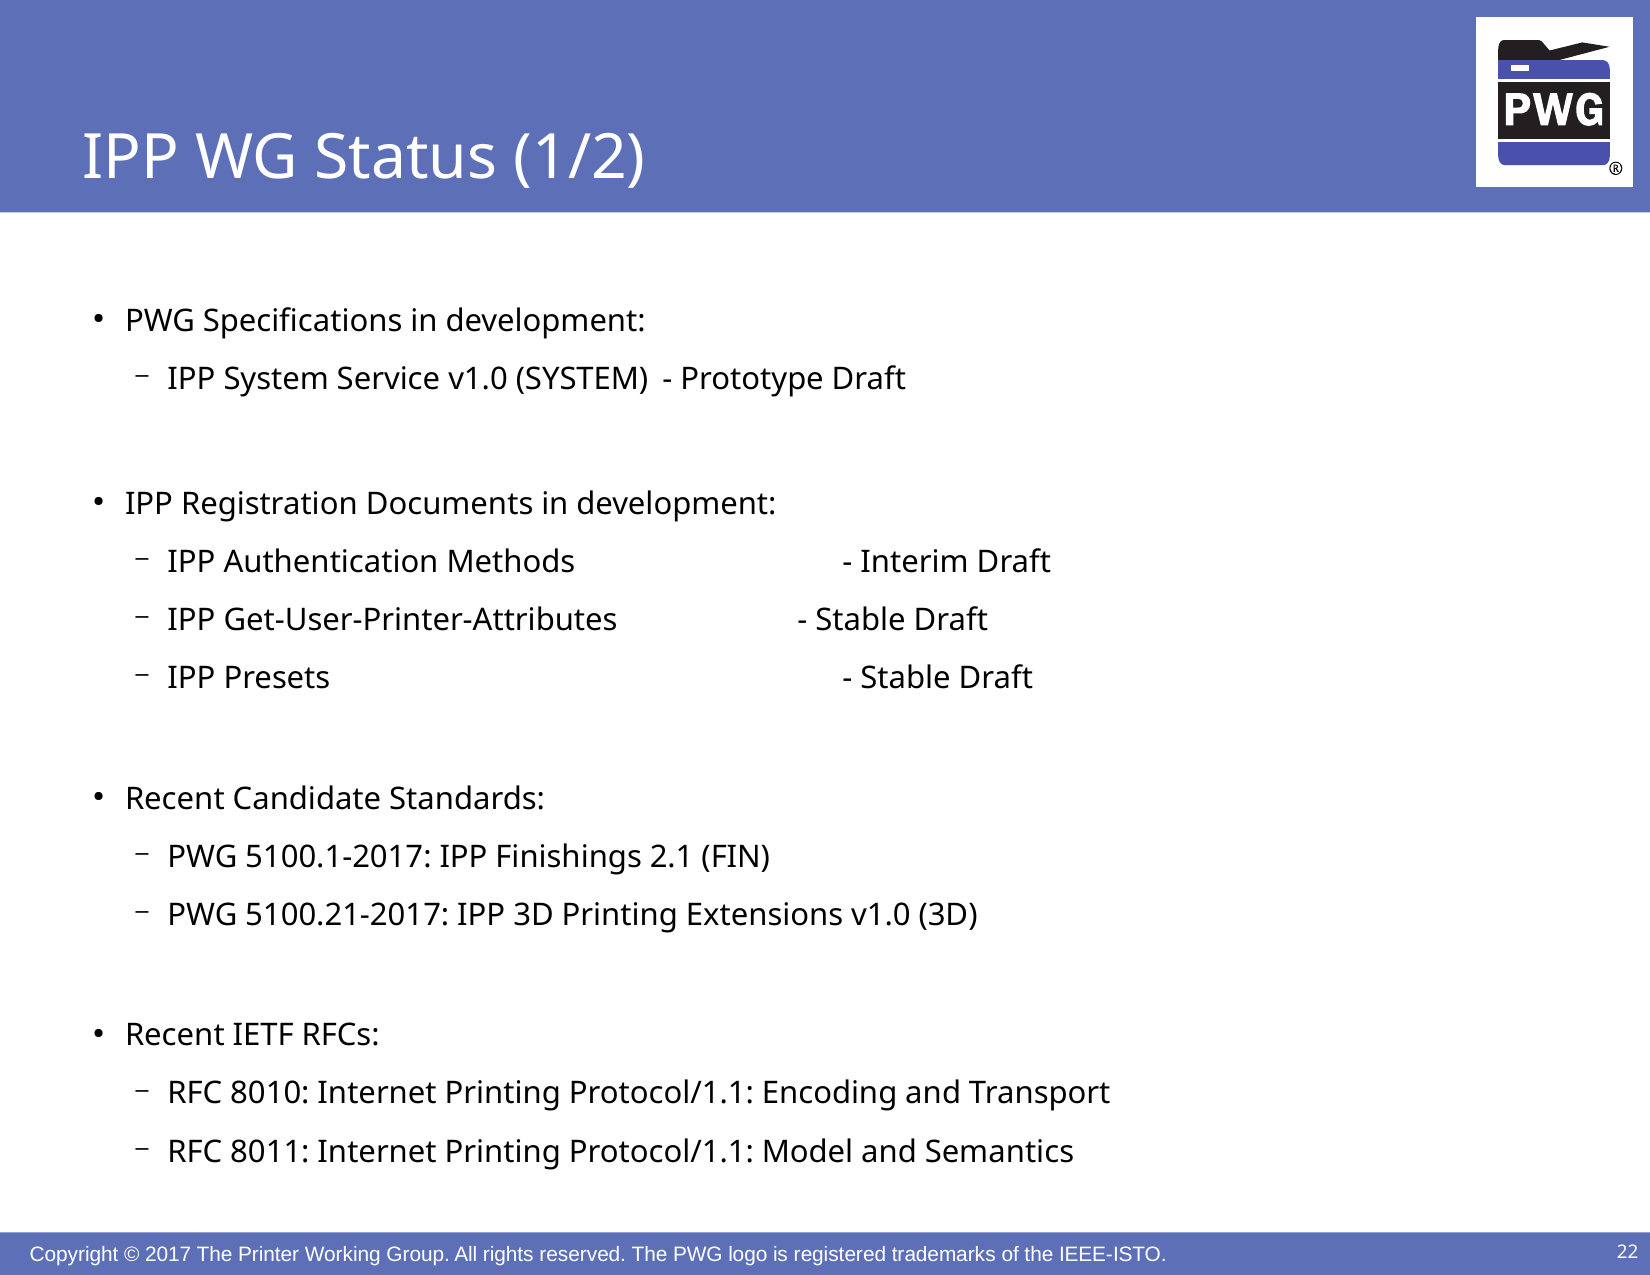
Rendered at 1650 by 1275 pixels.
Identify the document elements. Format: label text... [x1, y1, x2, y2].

list PWG Specifications in development: IPP System Service v1.0 (SYSTEM) - Prototype Draft IPP Registration Documents in development: IPP Authentication Methods - Interim Draft IPP Get-User-Printer-Attributes - Stable Draft IPP Presets - Stable Draft Recent Candidate Standards: PWG 5100.1-2017: IPP Finishings 2.1 (FIN) PWG 5100.21-2017: IPP 3D Printing Extensions v1.0 (3D) Recent IETF RFCs: RFC 8010: Internet Printing Protocol/1.1: Encoding and Transport RFC 8011: Internet Printing Protocol/1.1: Model and Semantics [82, 298, 1568, 1186]
title IPP WG Status (1/2) [82, 8, 1451, 198]
